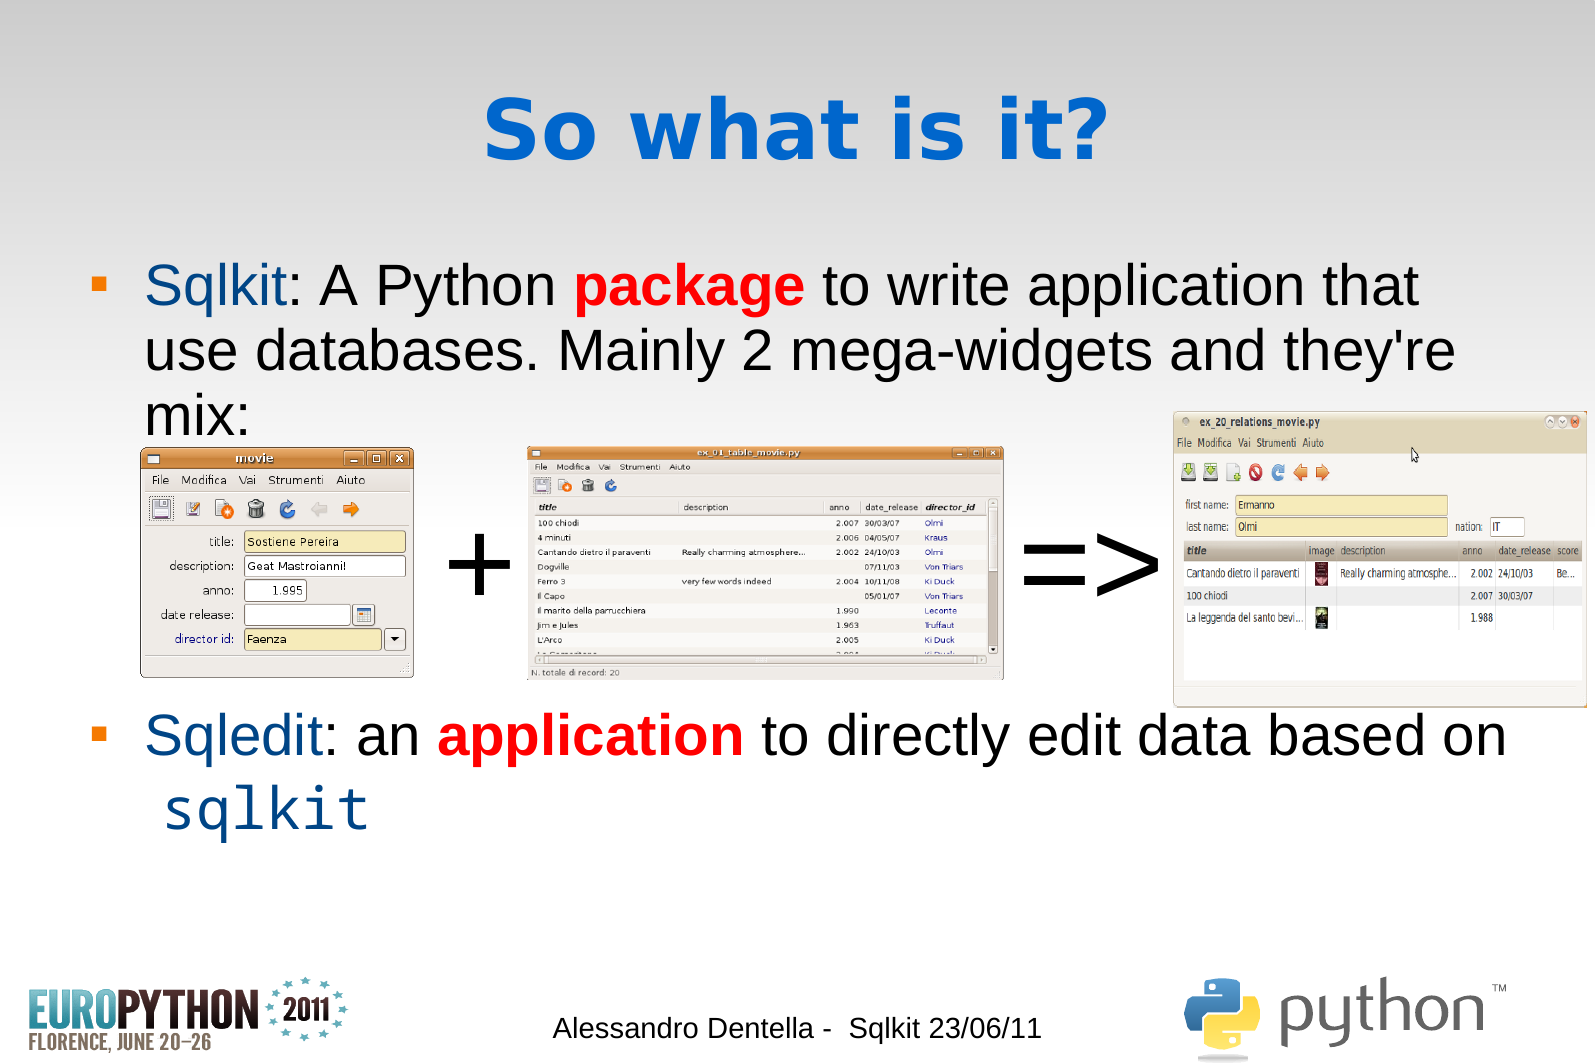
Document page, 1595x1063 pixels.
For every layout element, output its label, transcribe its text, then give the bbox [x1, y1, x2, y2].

text_box + [428, 485, 527, 641]
picture [29, 974, 355, 1058]
text_box => [1004, 485, 1173, 641]
title So what is it? [79, 42, 1515, 220]
picture [527, 446, 1004, 680]
list Sqlkit: A Python package to write application that use databases. Mainly 2 mega-widgets and they're mix: Sqledit: an application to directly edit data based on sqlkit [74, 253, 1510, 940]
picture [1173, 411, 1587, 708]
picture [140, 447, 414, 679]
